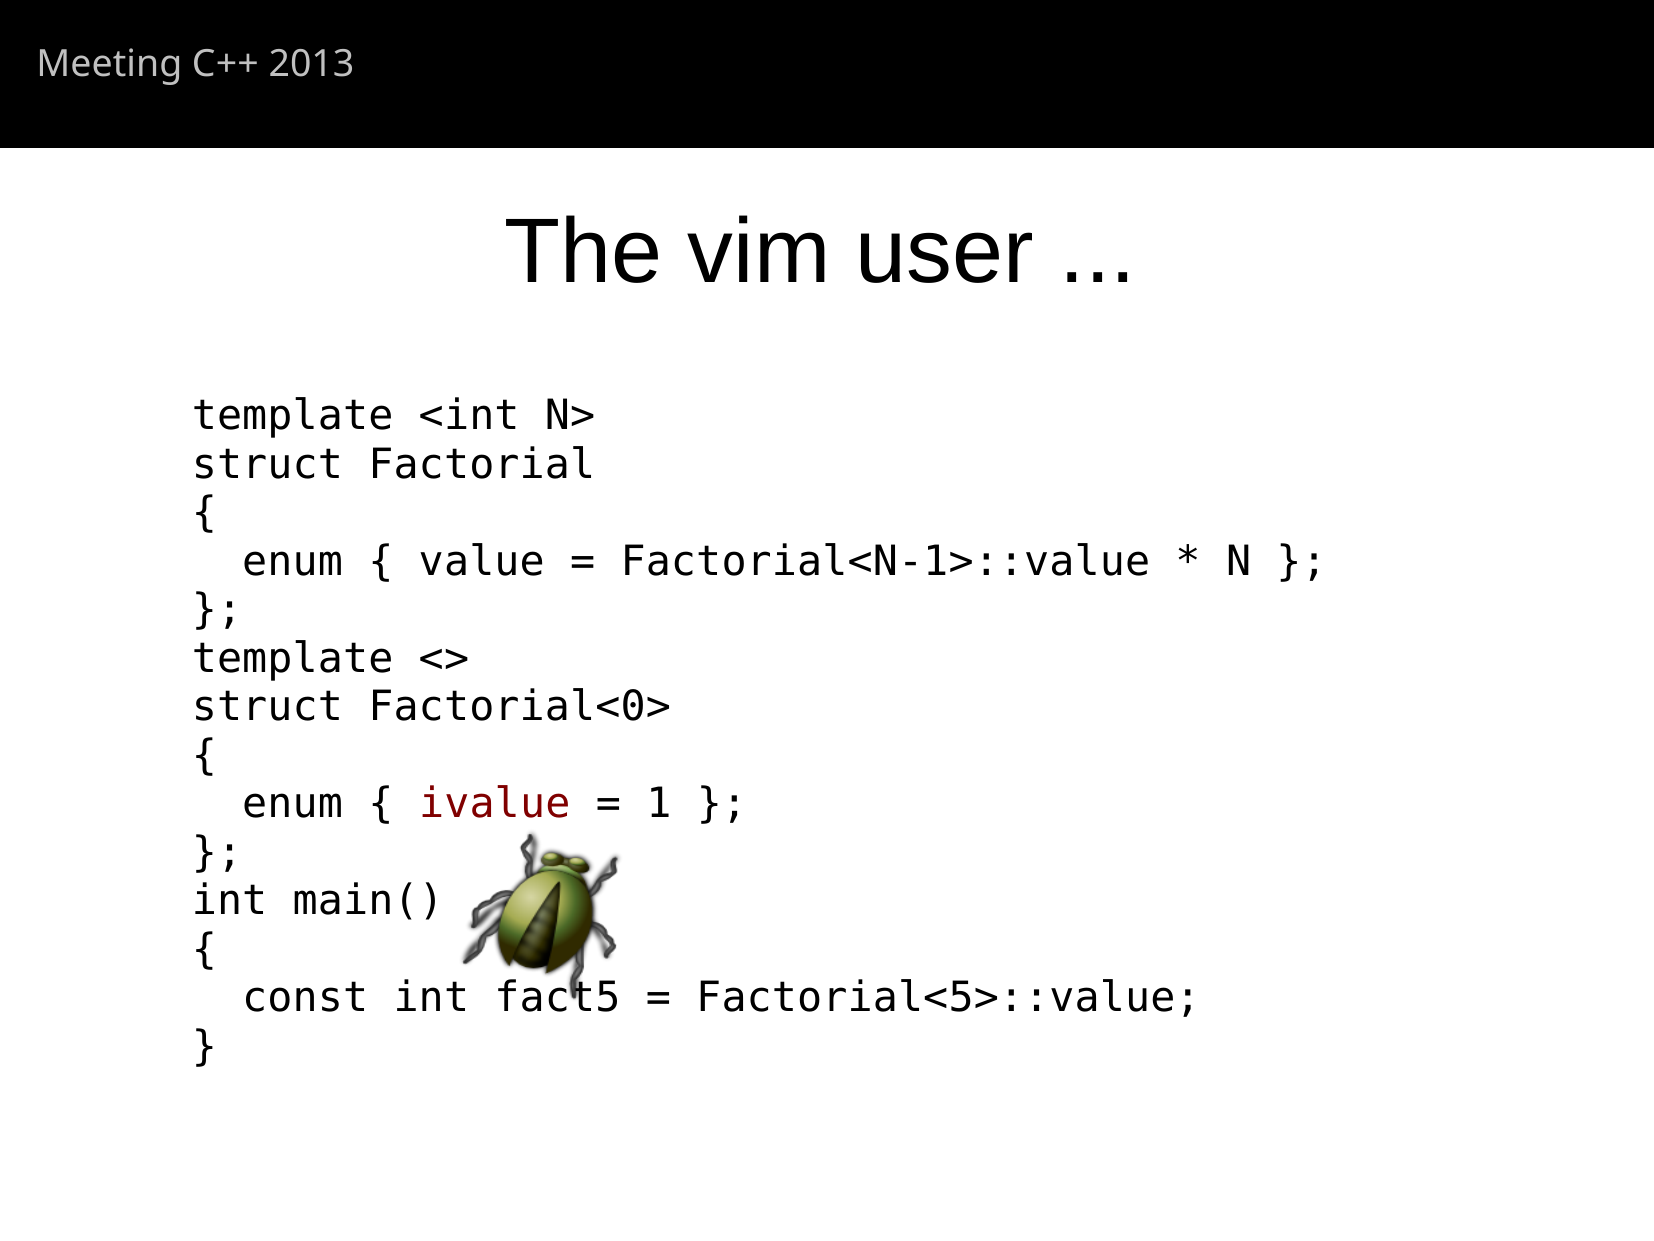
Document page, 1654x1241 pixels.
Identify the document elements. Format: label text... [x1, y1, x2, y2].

title The vim user ... [76, 147, 1565, 355]
text_box template <int N> struct Factorial { enum { value = Factorial<N-1>::value * N }; }; template <> struct Factorial<0> { enum { ivalue = 1 }; }; int main() { const int fact5 = Factorial<5>::value; } [177, 383, 1344, 1078]
picture [442, 826, 643, 1004]
